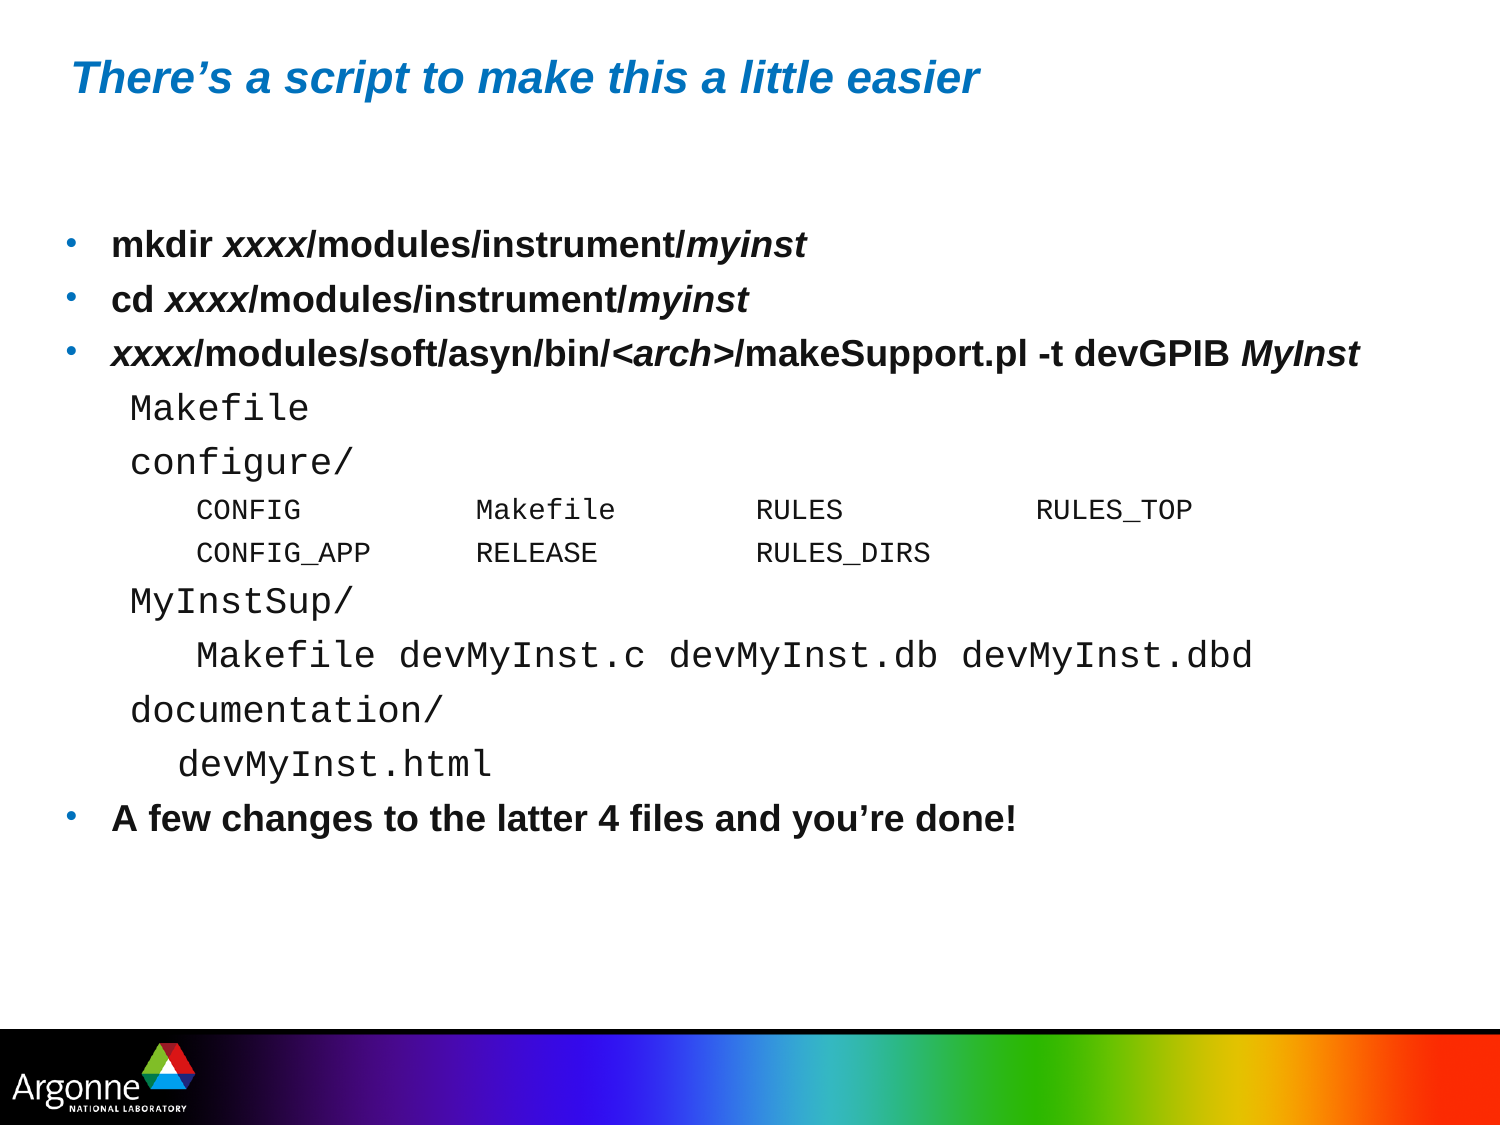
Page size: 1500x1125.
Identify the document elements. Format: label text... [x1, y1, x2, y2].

picture [0, 1029, 1500, 1125]
list mkdir xxxx/modules/instrument/myinst cd xxxx/modules/instrument/myinst xxxx/modules/soft/asyn/bin/<arch>/makeSupport.pl -t devGPIB MyInst Makefile configure/ CONFIG Makefile RULES RULES_TOP CONFIG_APP RELEASE RULES_DIRS MyInstSup/ Makefile devMyInst.c devMyInst.db devMyInst.dbd documentation/ devMyInst.html A few changes to the latter 4 files and you’re done! [50, 212, 1463, 847]
title There’s a script to make this a little easier [55, 54, 1361, 112]
